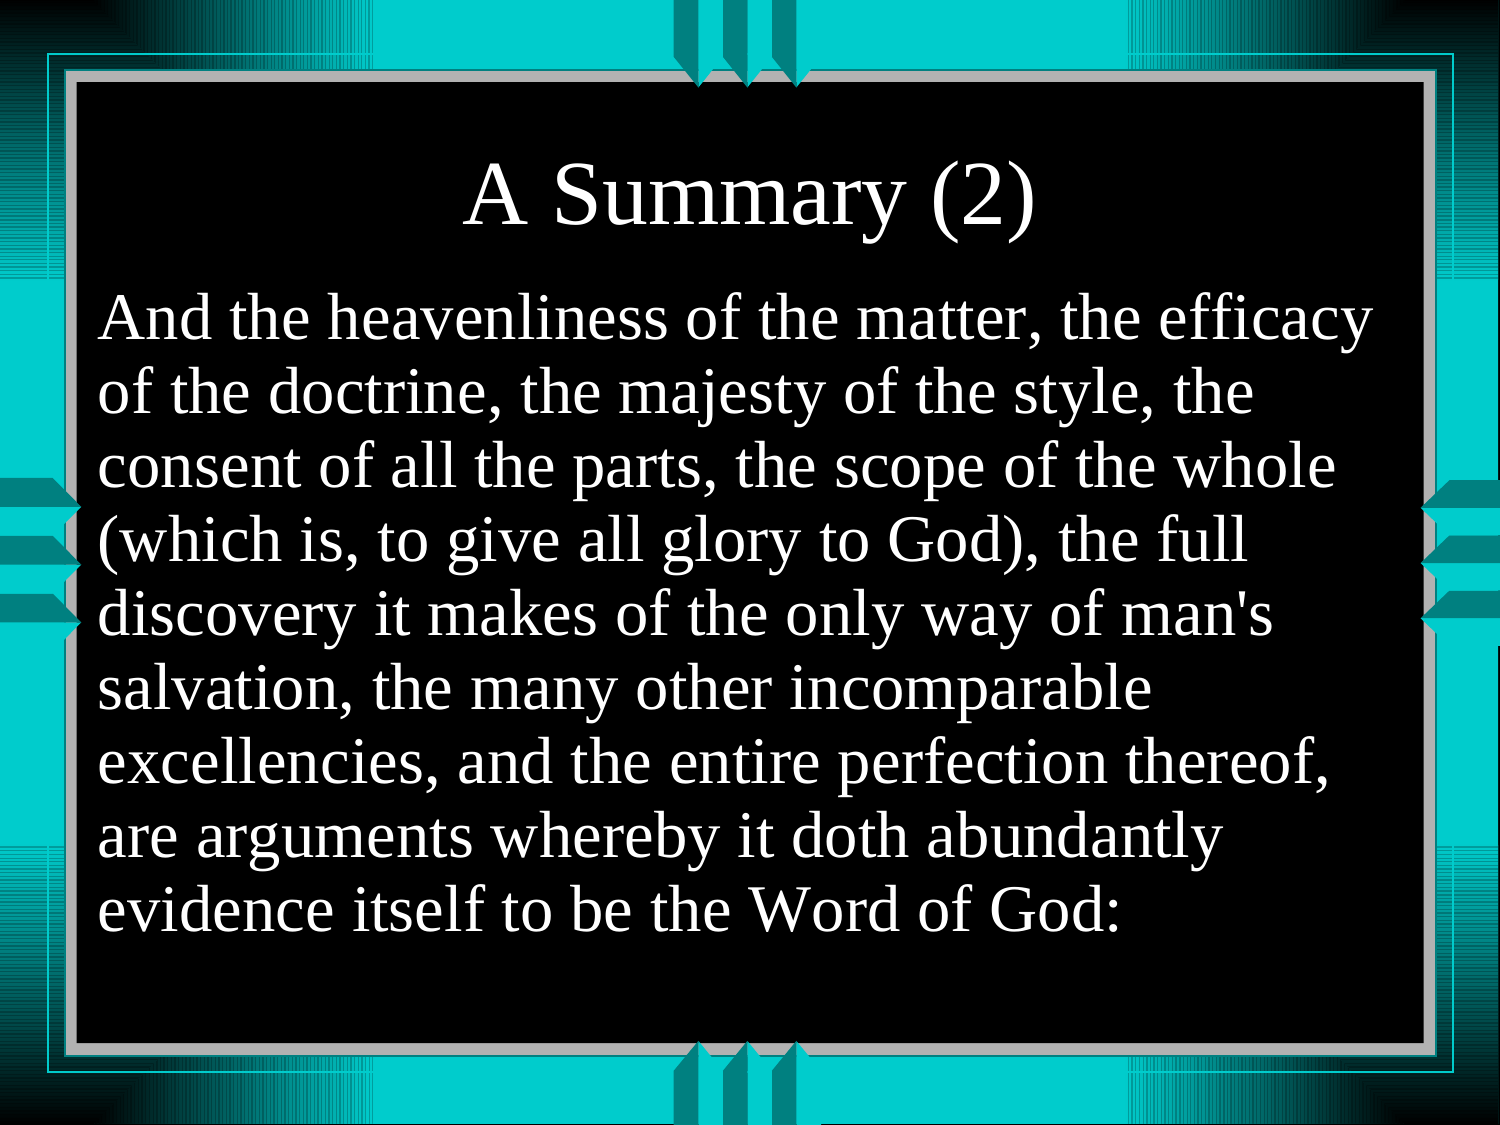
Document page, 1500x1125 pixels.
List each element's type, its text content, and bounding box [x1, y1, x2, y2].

text_box And the heavenliness of the matter, the efficacy of the doctrine, the majesty of the style, the consent of all the parts, the scope of the whole (which is, to give all glory to God), the full discovery it makes of the only way of man's salvation, the many other incomparable excellencies, and the entire perfection thereof, are arguments whereby it doth abundantly evidence itself to be the Word of God: [82, 272, 1426, 954]
title A Summary (2) [112, 99, 1388, 272]
